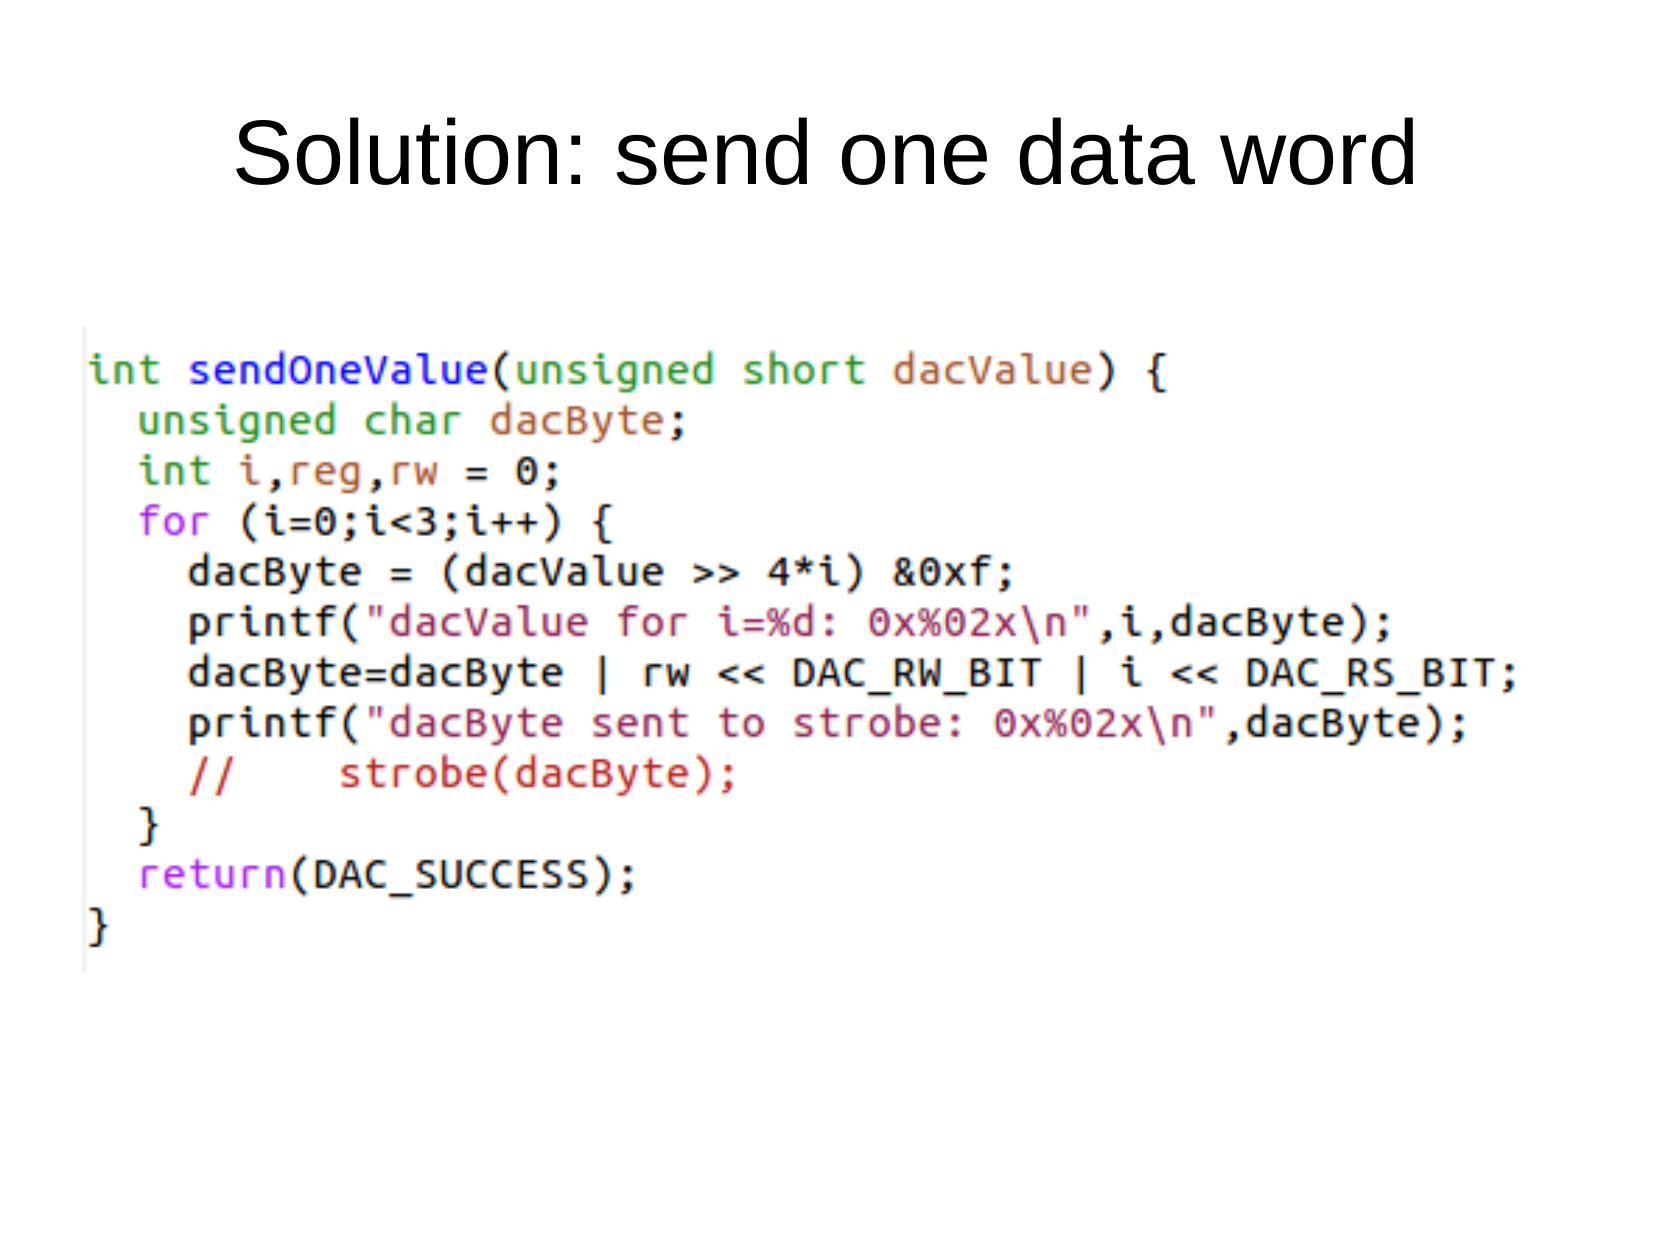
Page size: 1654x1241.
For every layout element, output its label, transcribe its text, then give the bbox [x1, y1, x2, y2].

title Solution: send one data word [82, 49, 1571, 257]
picture [82, 326, 1571, 973]
